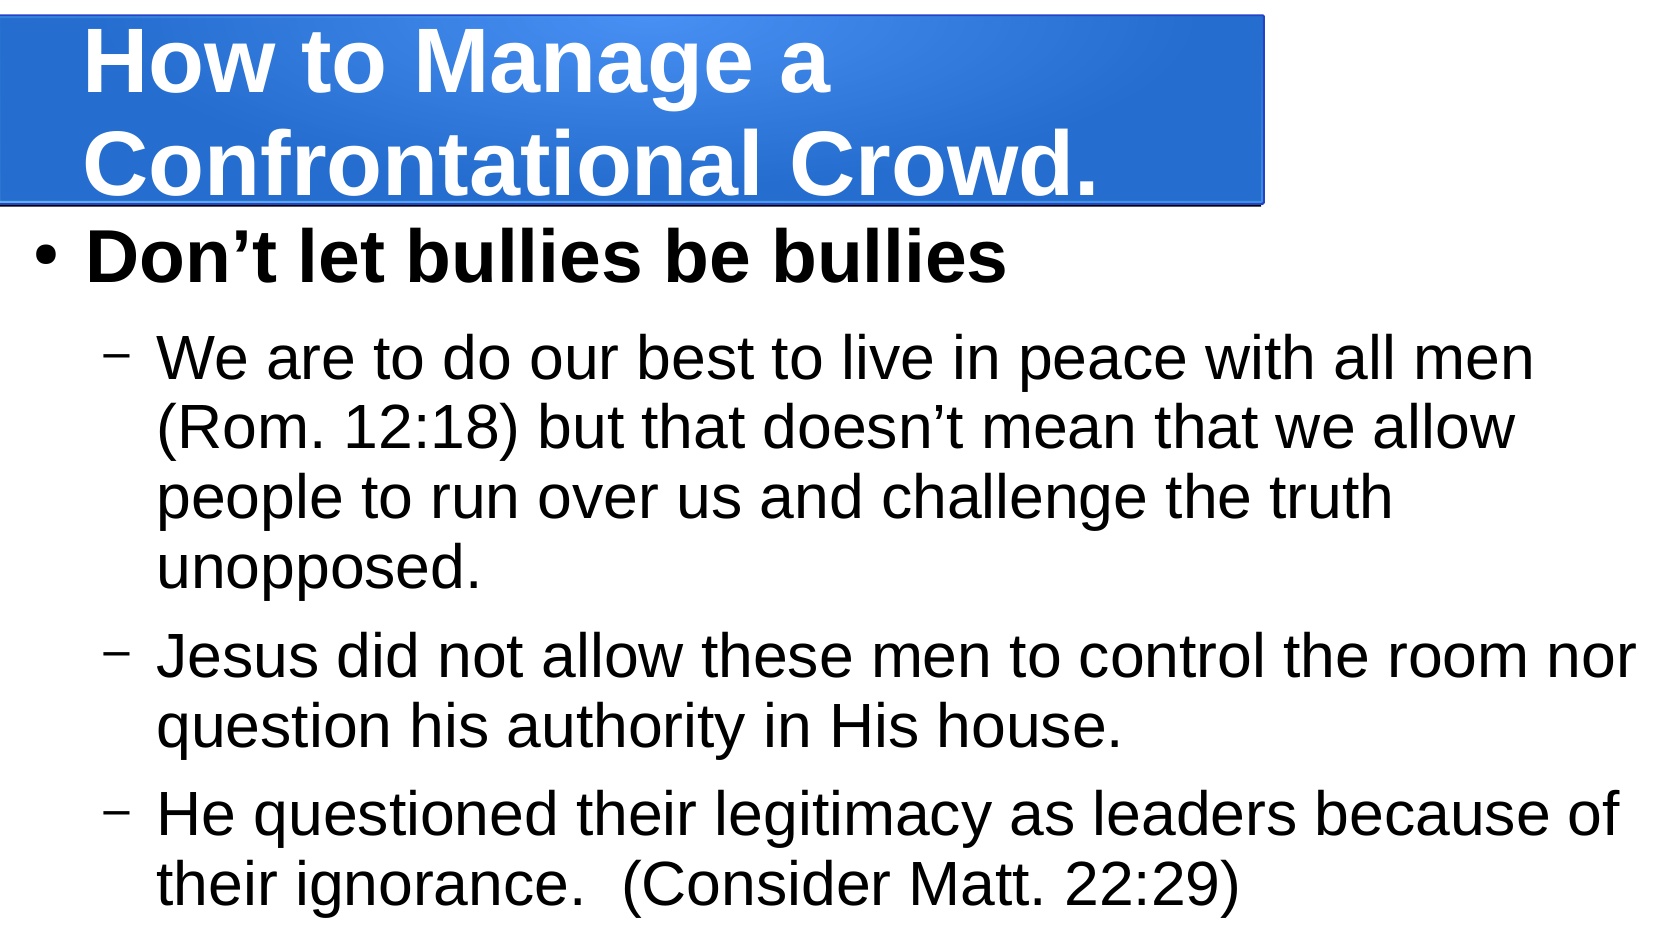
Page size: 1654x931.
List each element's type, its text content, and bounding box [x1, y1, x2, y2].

title How to Manage a Confrontational Crowd. [82, 9, 1235, 214]
list Don’t let bullies be bullies We are to do our best to live in peace with all men (Rom. 12:18) but that doesn’t mean that we allow people to run over us and challenge the truth unopposed. Jesus did not allow these men to control the room nor question his authority in His house. He questioned their legitimacy as leaders because of their ignorance. (Consider Matt. 22:29) [15, 214, 1651, 931]
